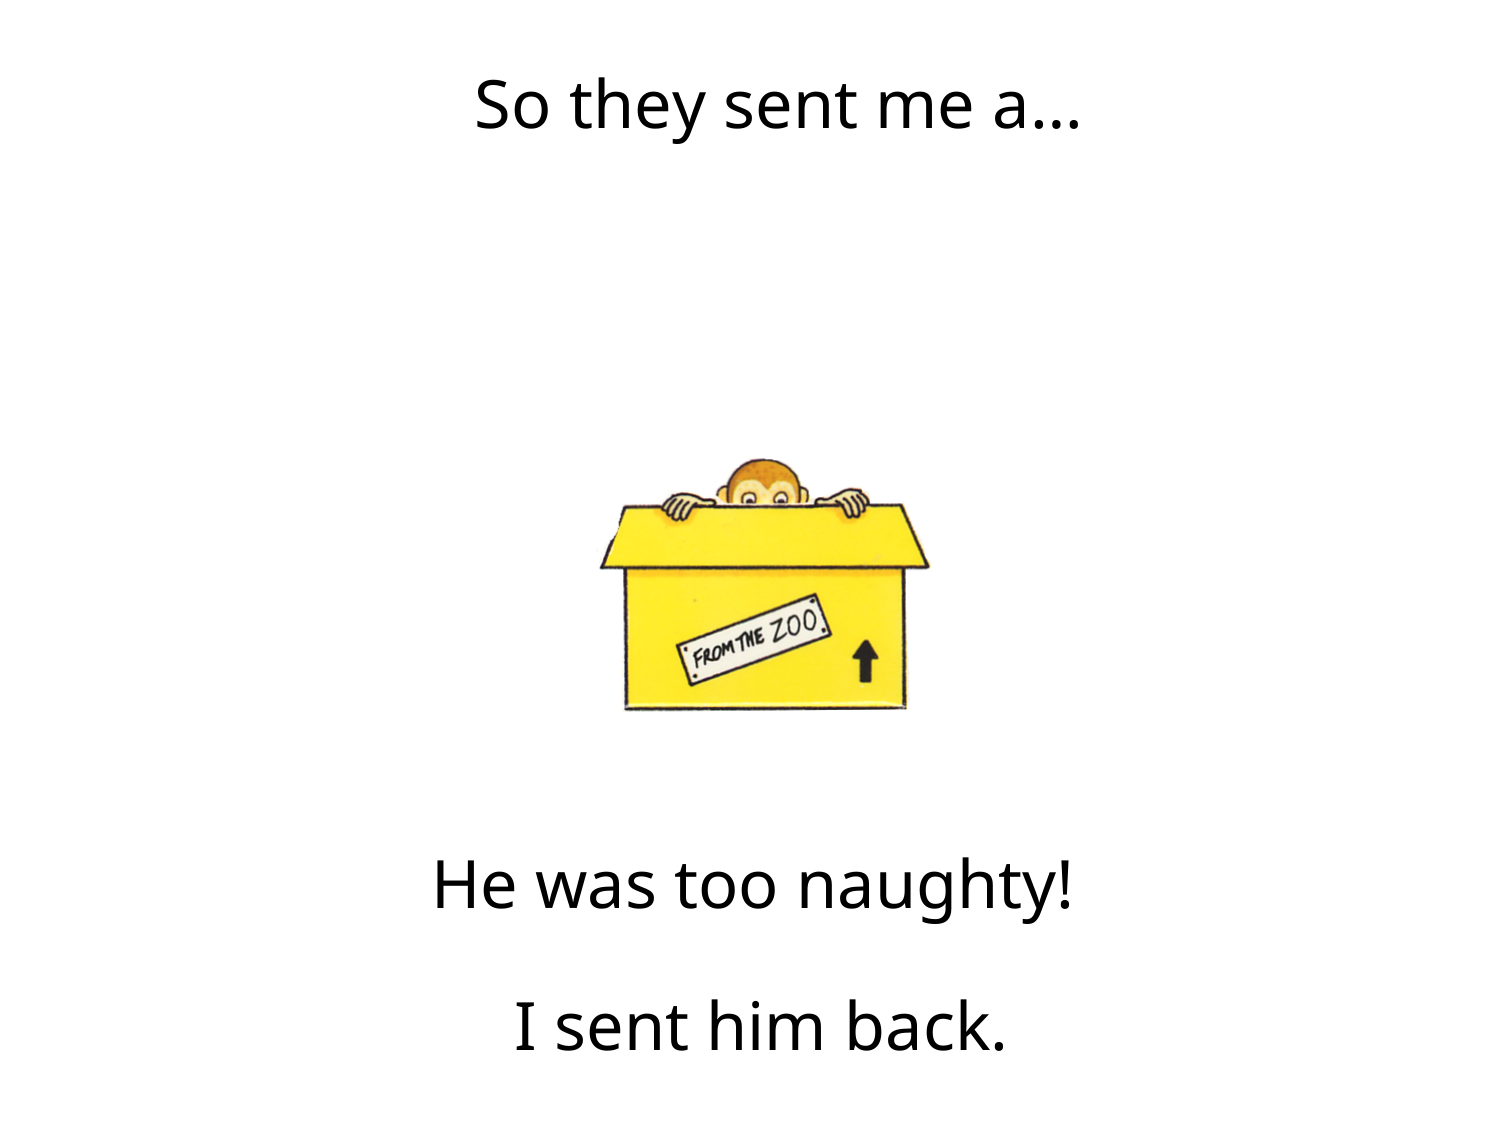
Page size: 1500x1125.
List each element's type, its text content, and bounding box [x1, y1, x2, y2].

picture [596, 444, 932, 712]
text_box He was too naughty! [395, 834, 1129, 930]
text_box I sent him back. [478, 976, 1046, 1072]
text_box So they sent me a… [336, 54, 1223, 151]
